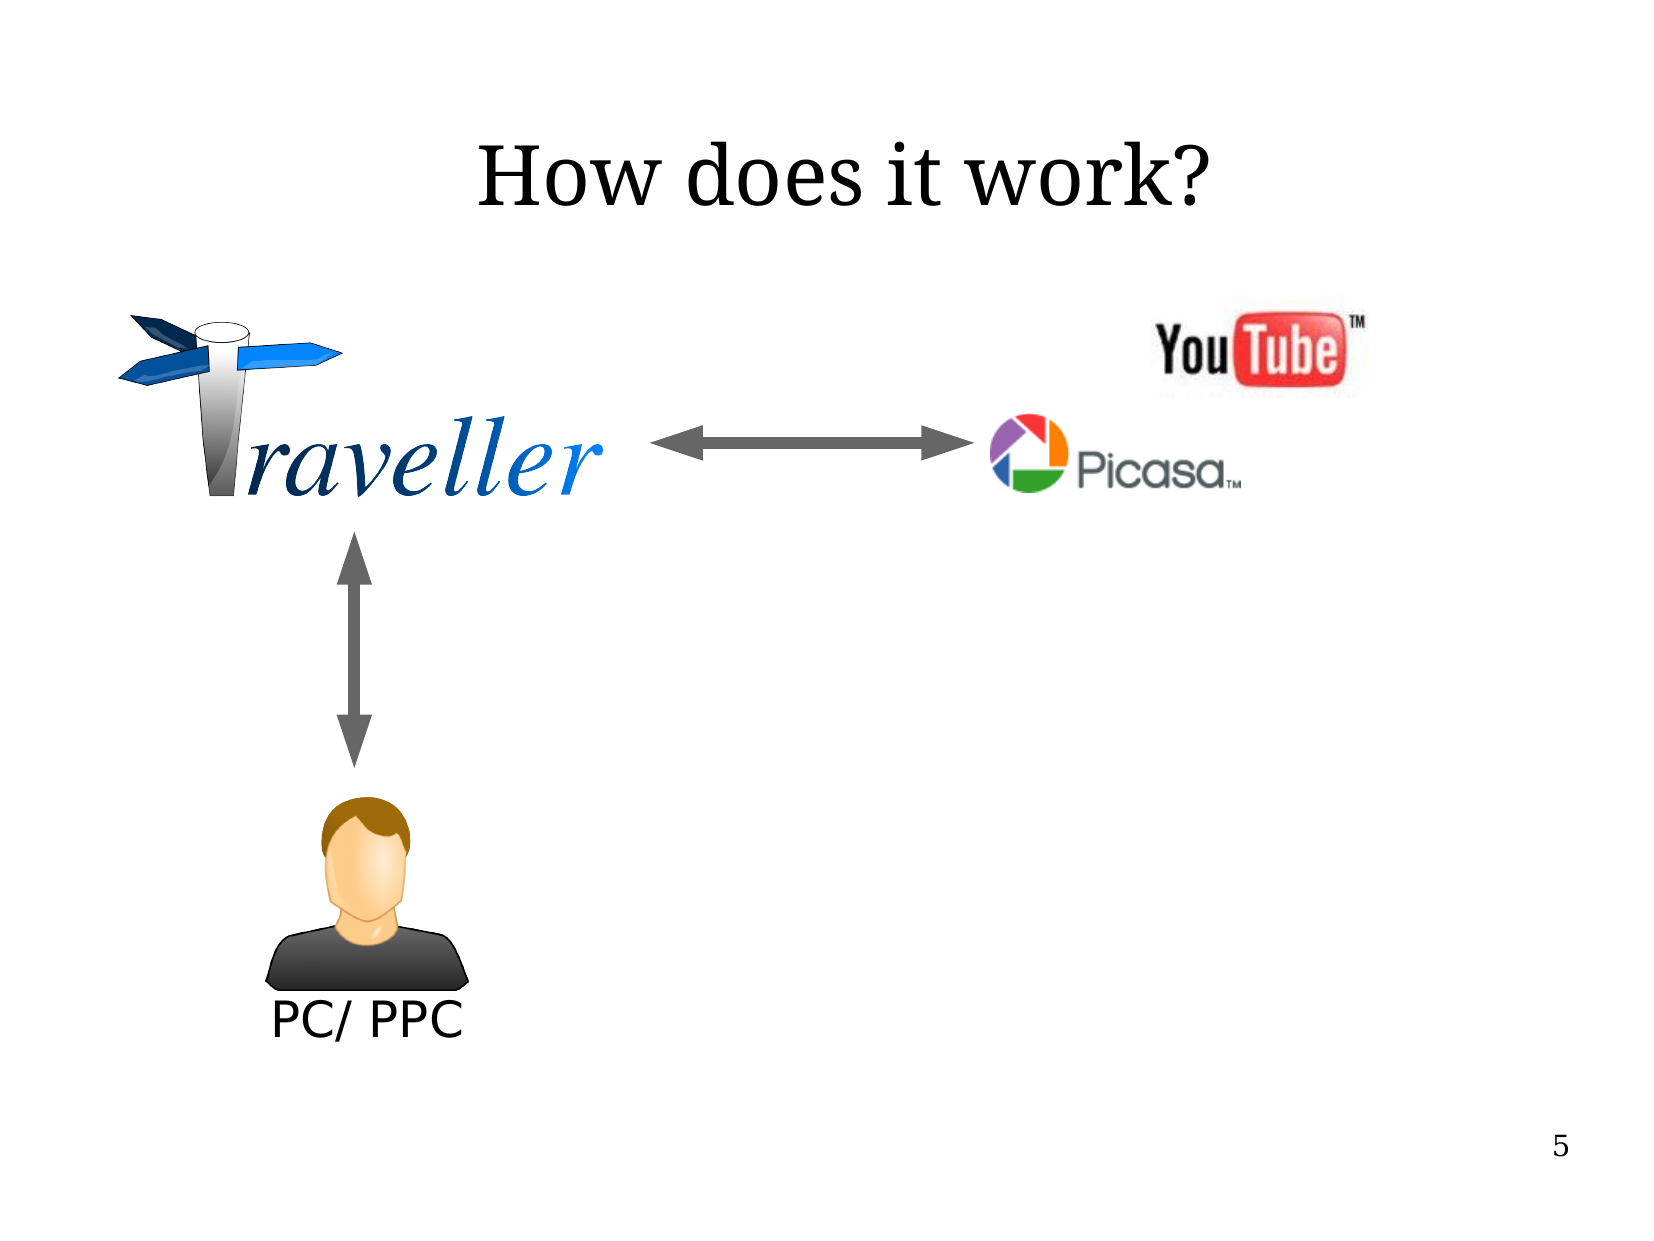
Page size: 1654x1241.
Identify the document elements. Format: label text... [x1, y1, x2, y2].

text_box PC/ PPC [252, 992, 475, 1071]
subtitle [82, 297, 1571, 1117]
title How does it work? [82, 18, 1571, 288]
picture [118, 315, 603, 503]
picture [1151, 295, 1370, 398]
picture [990, 413, 1241, 494]
picture [265, 797, 469, 991]
